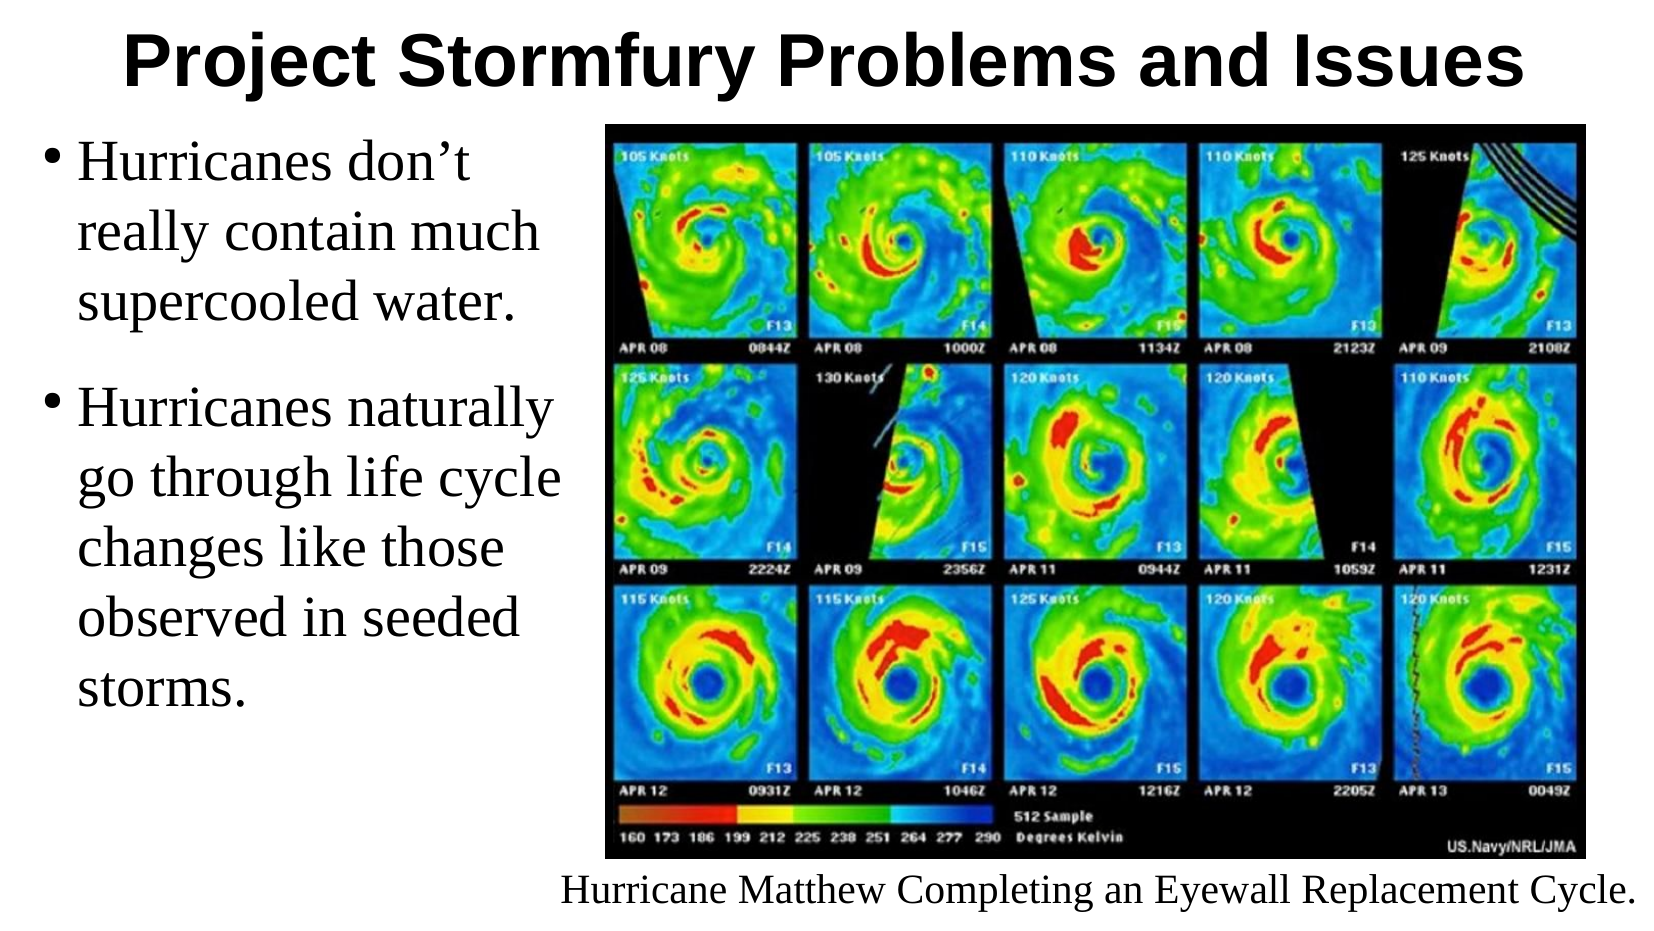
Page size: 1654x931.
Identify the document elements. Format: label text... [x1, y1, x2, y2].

text_box Hurricane Matthew Completing an Eyewall Replacement Cycle. [542, 860, 1654, 931]
picture [605, 124, 1586, 859]
text_box Hurricanes don’t really contain much supercooled water. Hurricanes naturally go through life cycle changes like those observed in seeded storms. [4, 114, 601, 726]
title Project Stormfury Problems and Issues [0, 5, 1654, 107]
